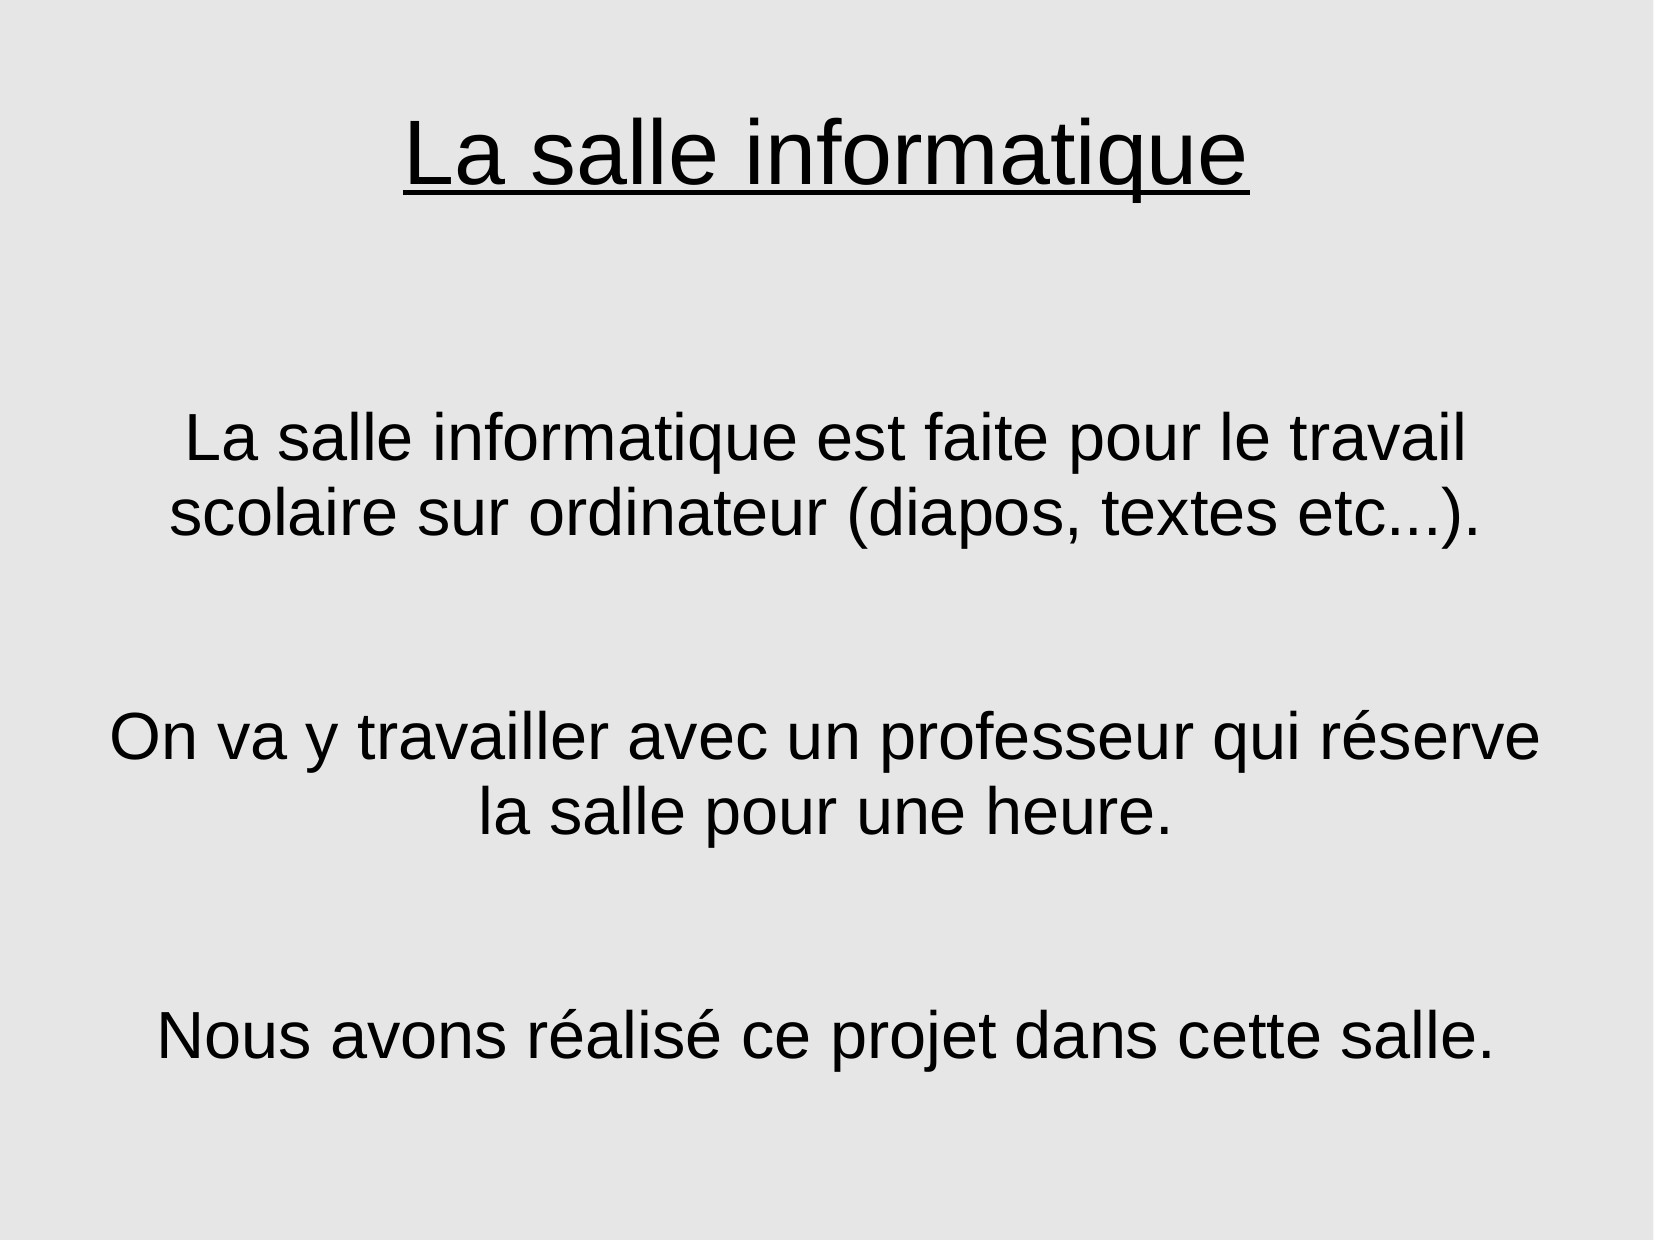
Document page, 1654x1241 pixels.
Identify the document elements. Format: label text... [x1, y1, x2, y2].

title La salle informatique [82, 49, 1571, 257]
subtitle La salle informatique est faite pour le travail scolaire sur ordinateur (diapos, textes etc...). On va y travailler avec un professeur qui réserve la salle pour une heure. Nous avons réalisé ce projet dans cette salle. [82, 290, 1571, 1109]
